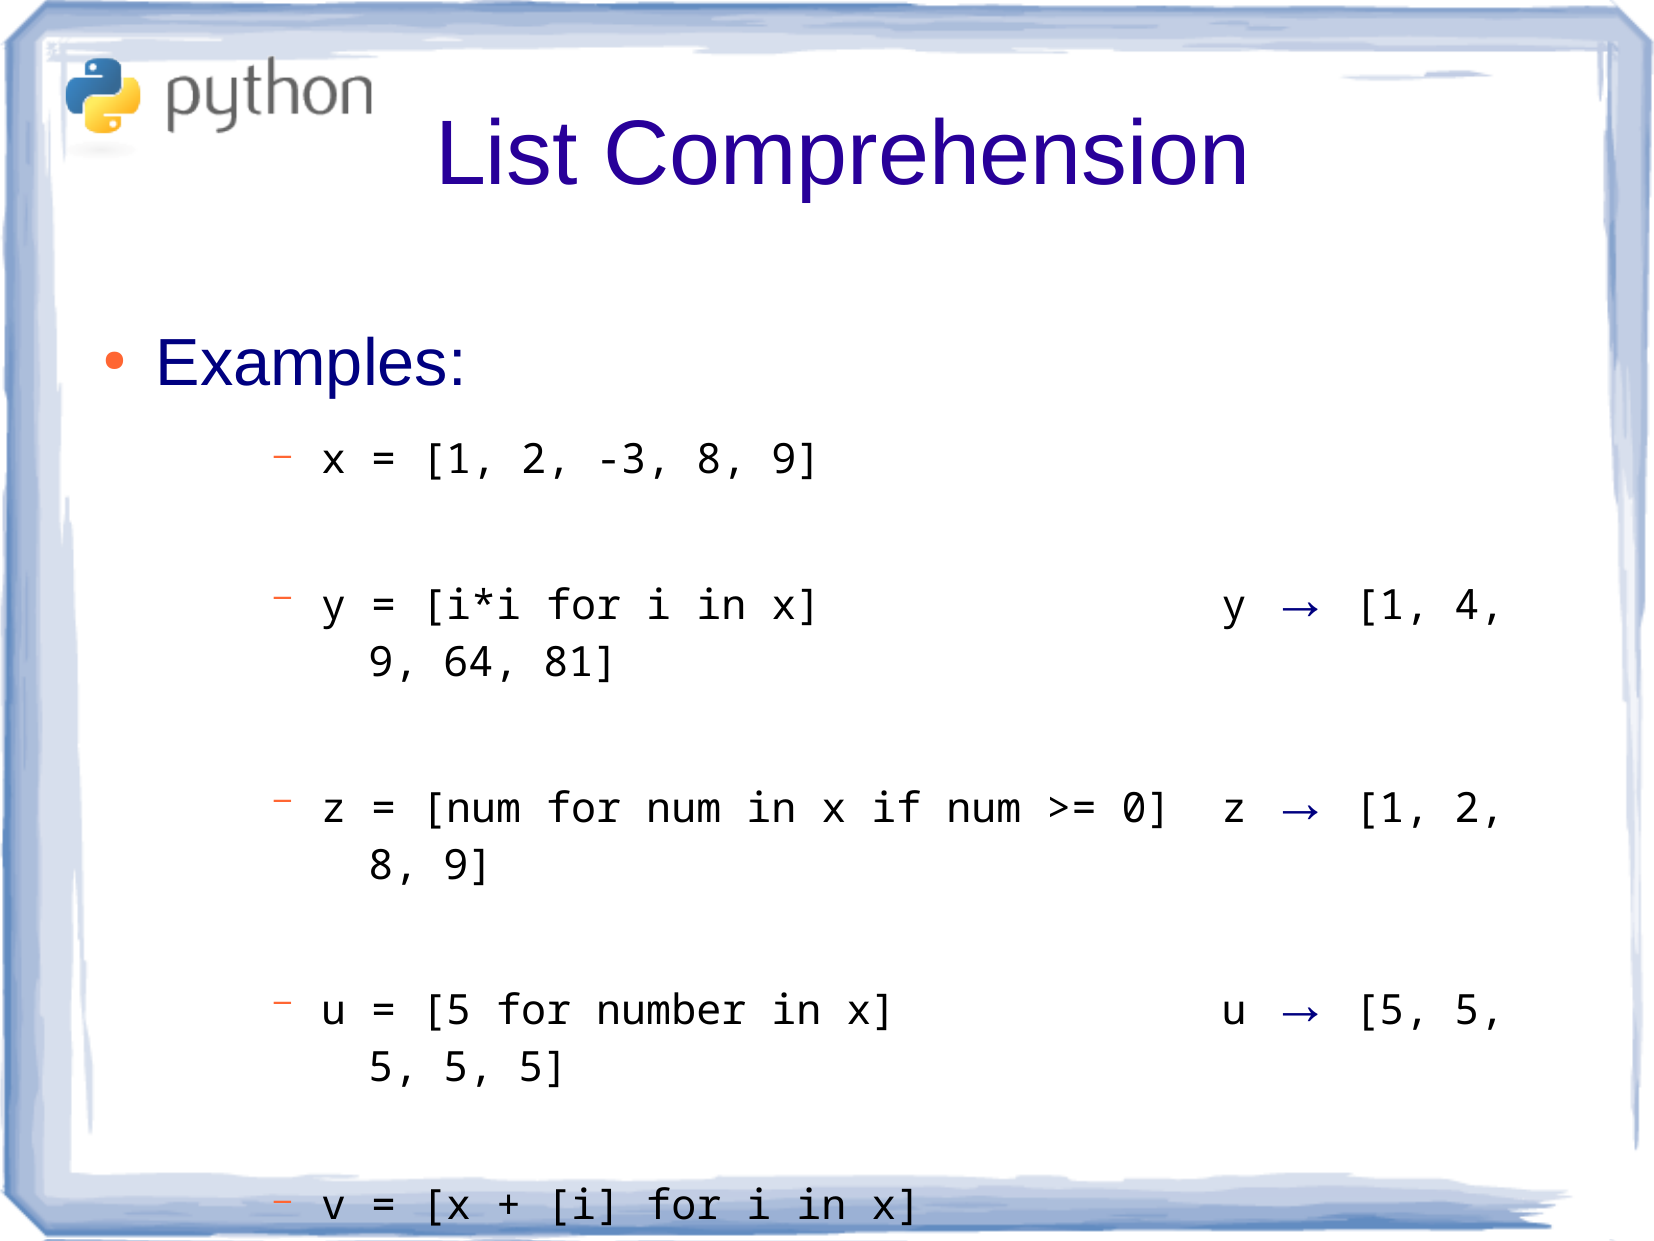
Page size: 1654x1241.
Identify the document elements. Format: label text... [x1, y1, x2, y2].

title List Comprehension [82, 49, 1571, 257]
picture [0, 0, 1654, 1241]
list Examples: x = [1, 2, -3, 8, 9] y = [i*i for i in x] y → [1, 4, 9, 64, 81] z = [num for num in x if num >= 0] z → [1, 2, 8, 9] u = [5 for number in x] u → [5, 5, 5, 5, 5] v = [x + [i] for i in x] v → [[1, 2, -3, 8, 9, 1], [1, 2, -3, 8, 9, 2], [1, 2, -3, 8, 9, -3], [1, 2, -3, 8, 9, 8], [1, 2, -3, 8, 9, 9]] [84, 324, 1576, 1199]
